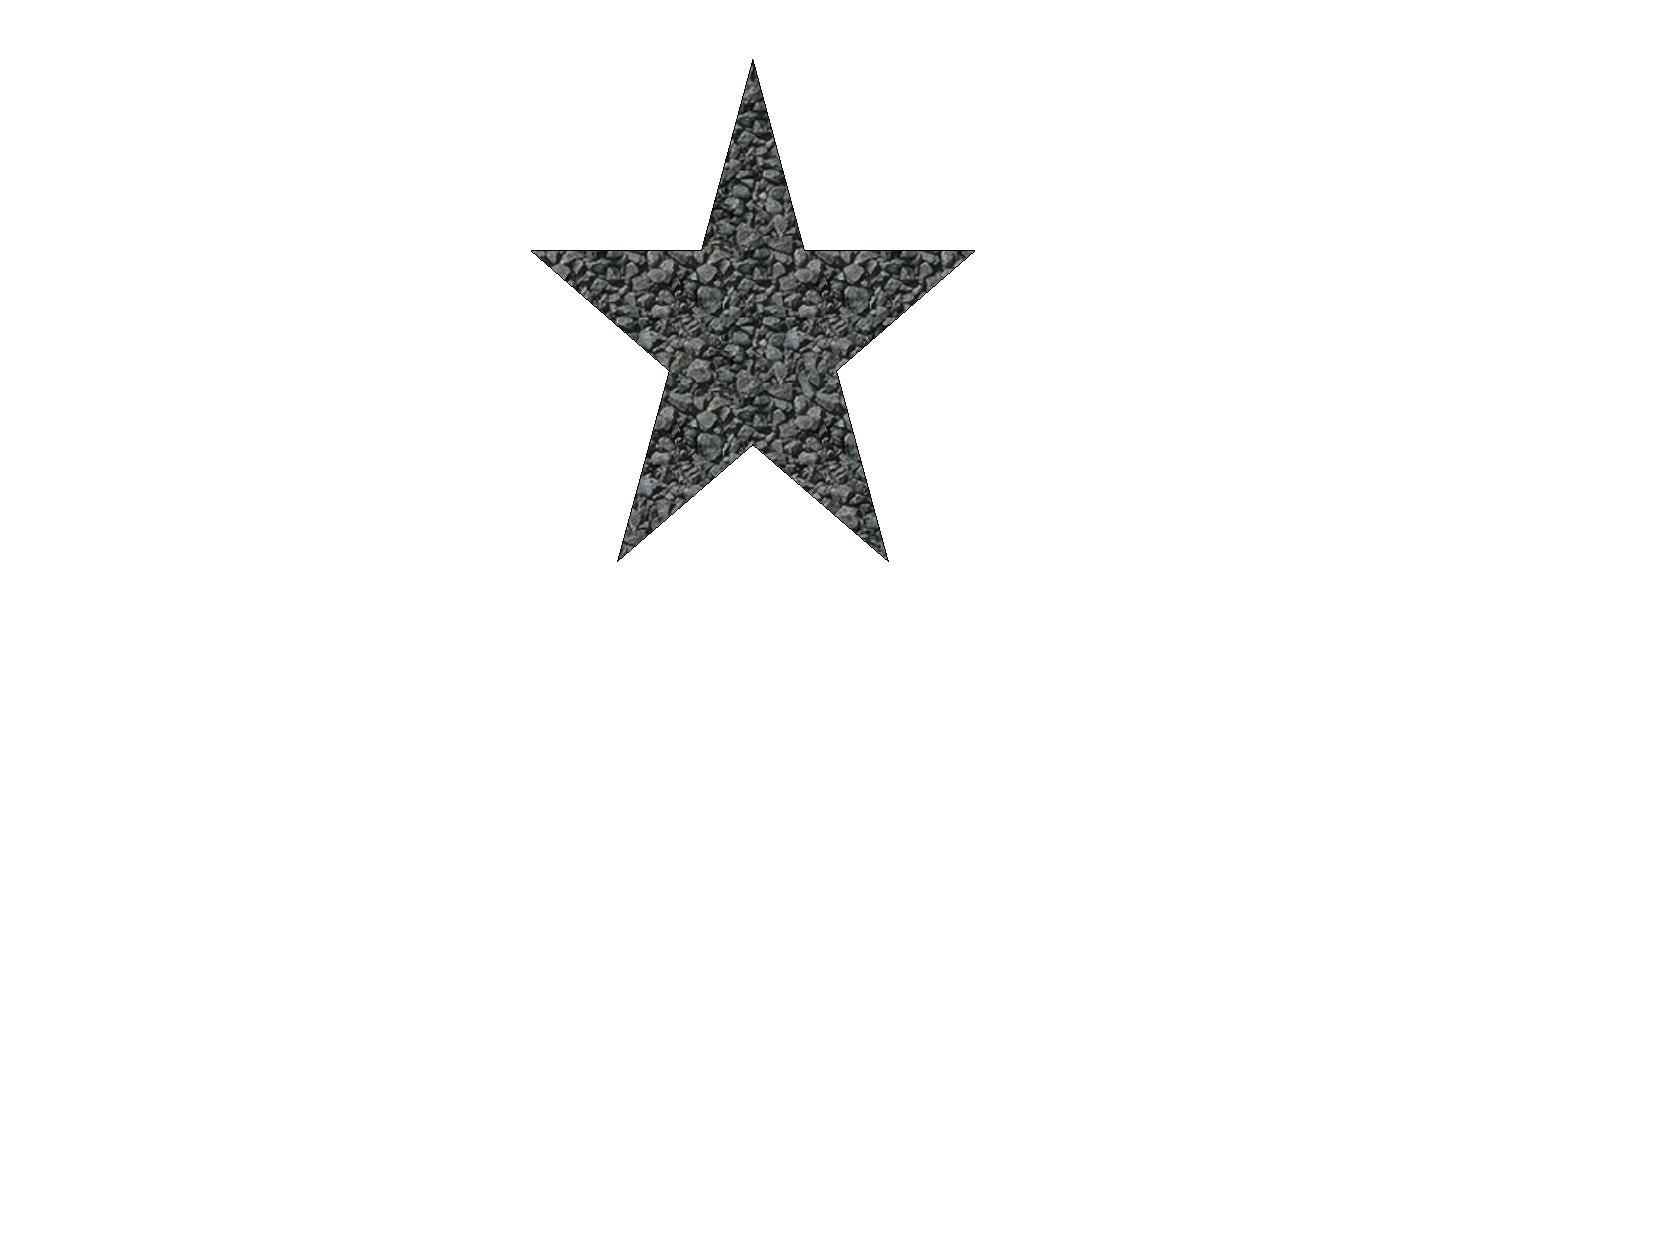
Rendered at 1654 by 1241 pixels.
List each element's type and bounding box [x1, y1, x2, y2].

text_box [531, 59, 975, 562]
